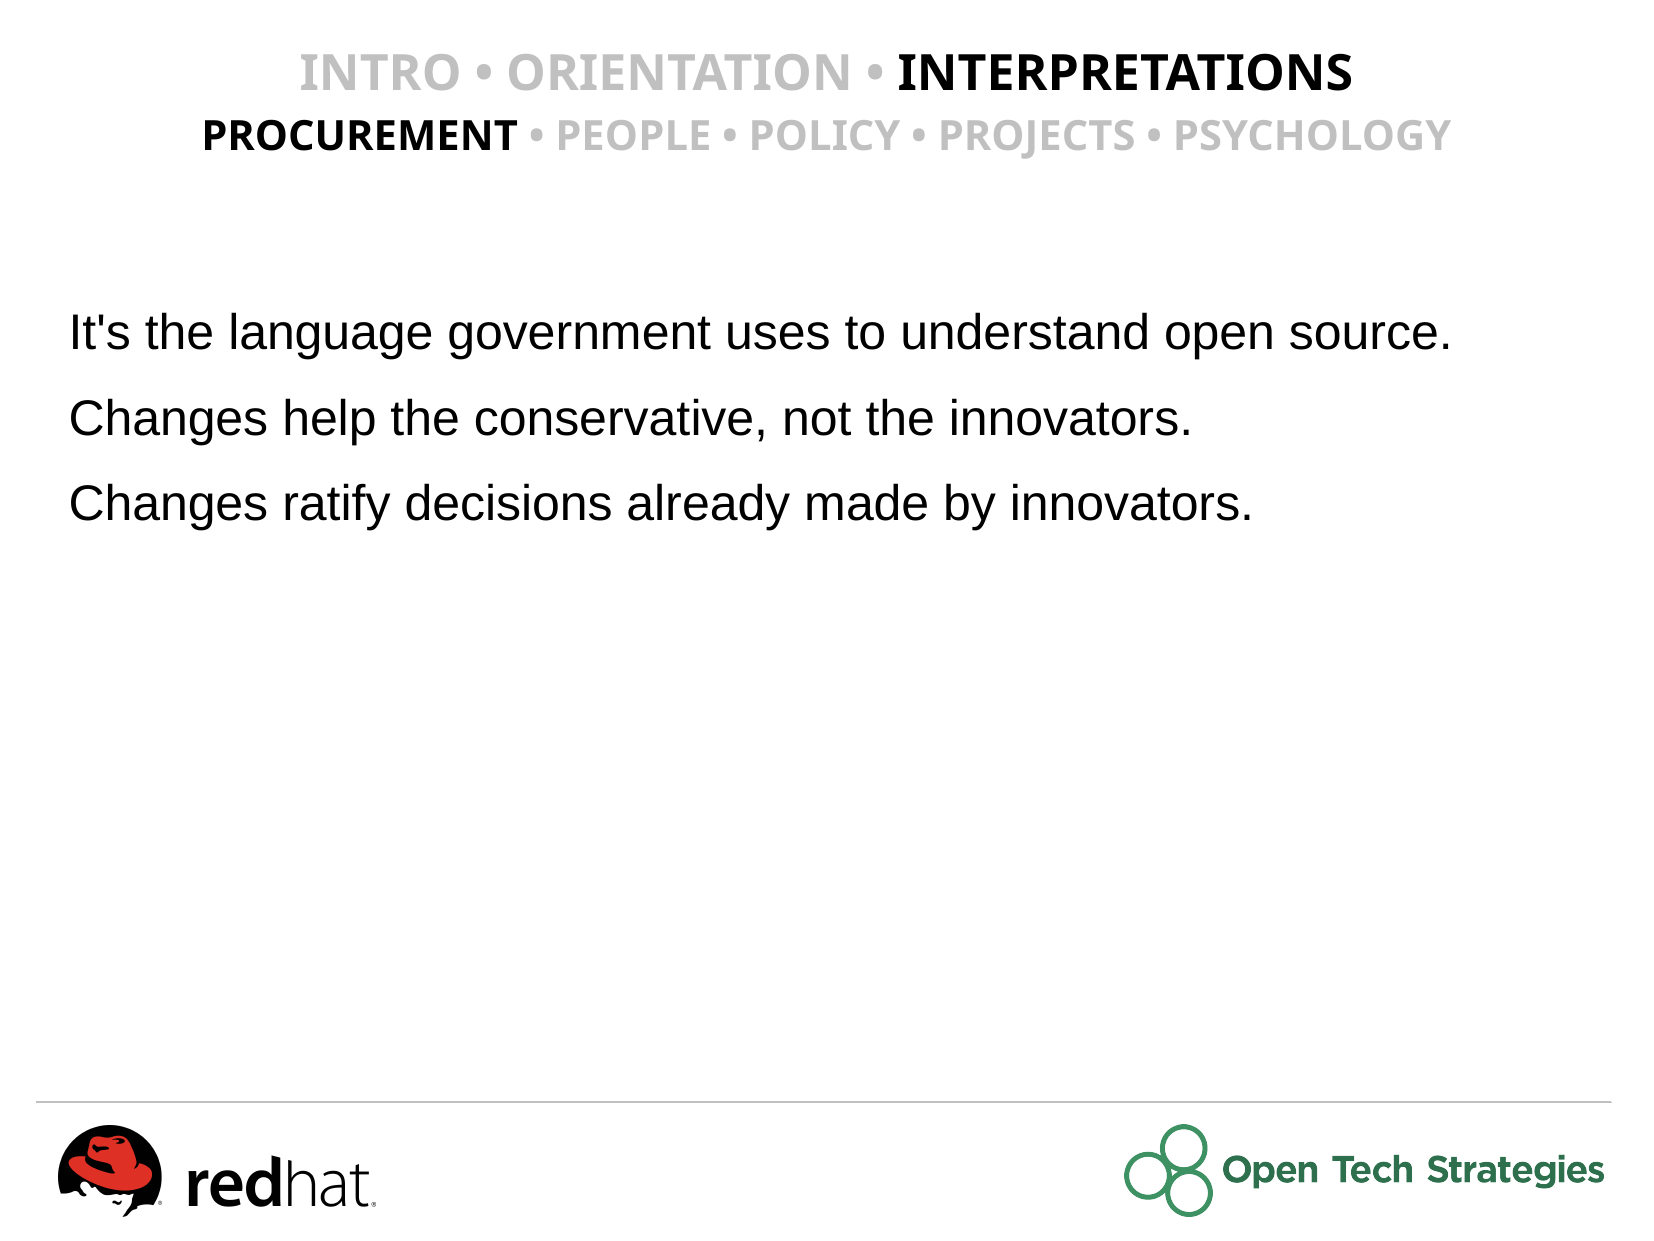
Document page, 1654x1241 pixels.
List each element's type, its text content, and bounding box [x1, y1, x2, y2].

picture [1124, 1124, 1604, 1217]
picture [58, 1125, 376, 1217]
title INTRO • ORIENTATION • INTERPRETATIONS PROCUREMENT • PEOPLE • POLICY • PROJECTS • PSYCHOLOGY [82, 0, 1571, 204]
list It's the language government uses to understand open source. Changes help the conservative, not the innovators. Changes ratify decisions already made by innovators. [68, 304, 1557, 1024]
